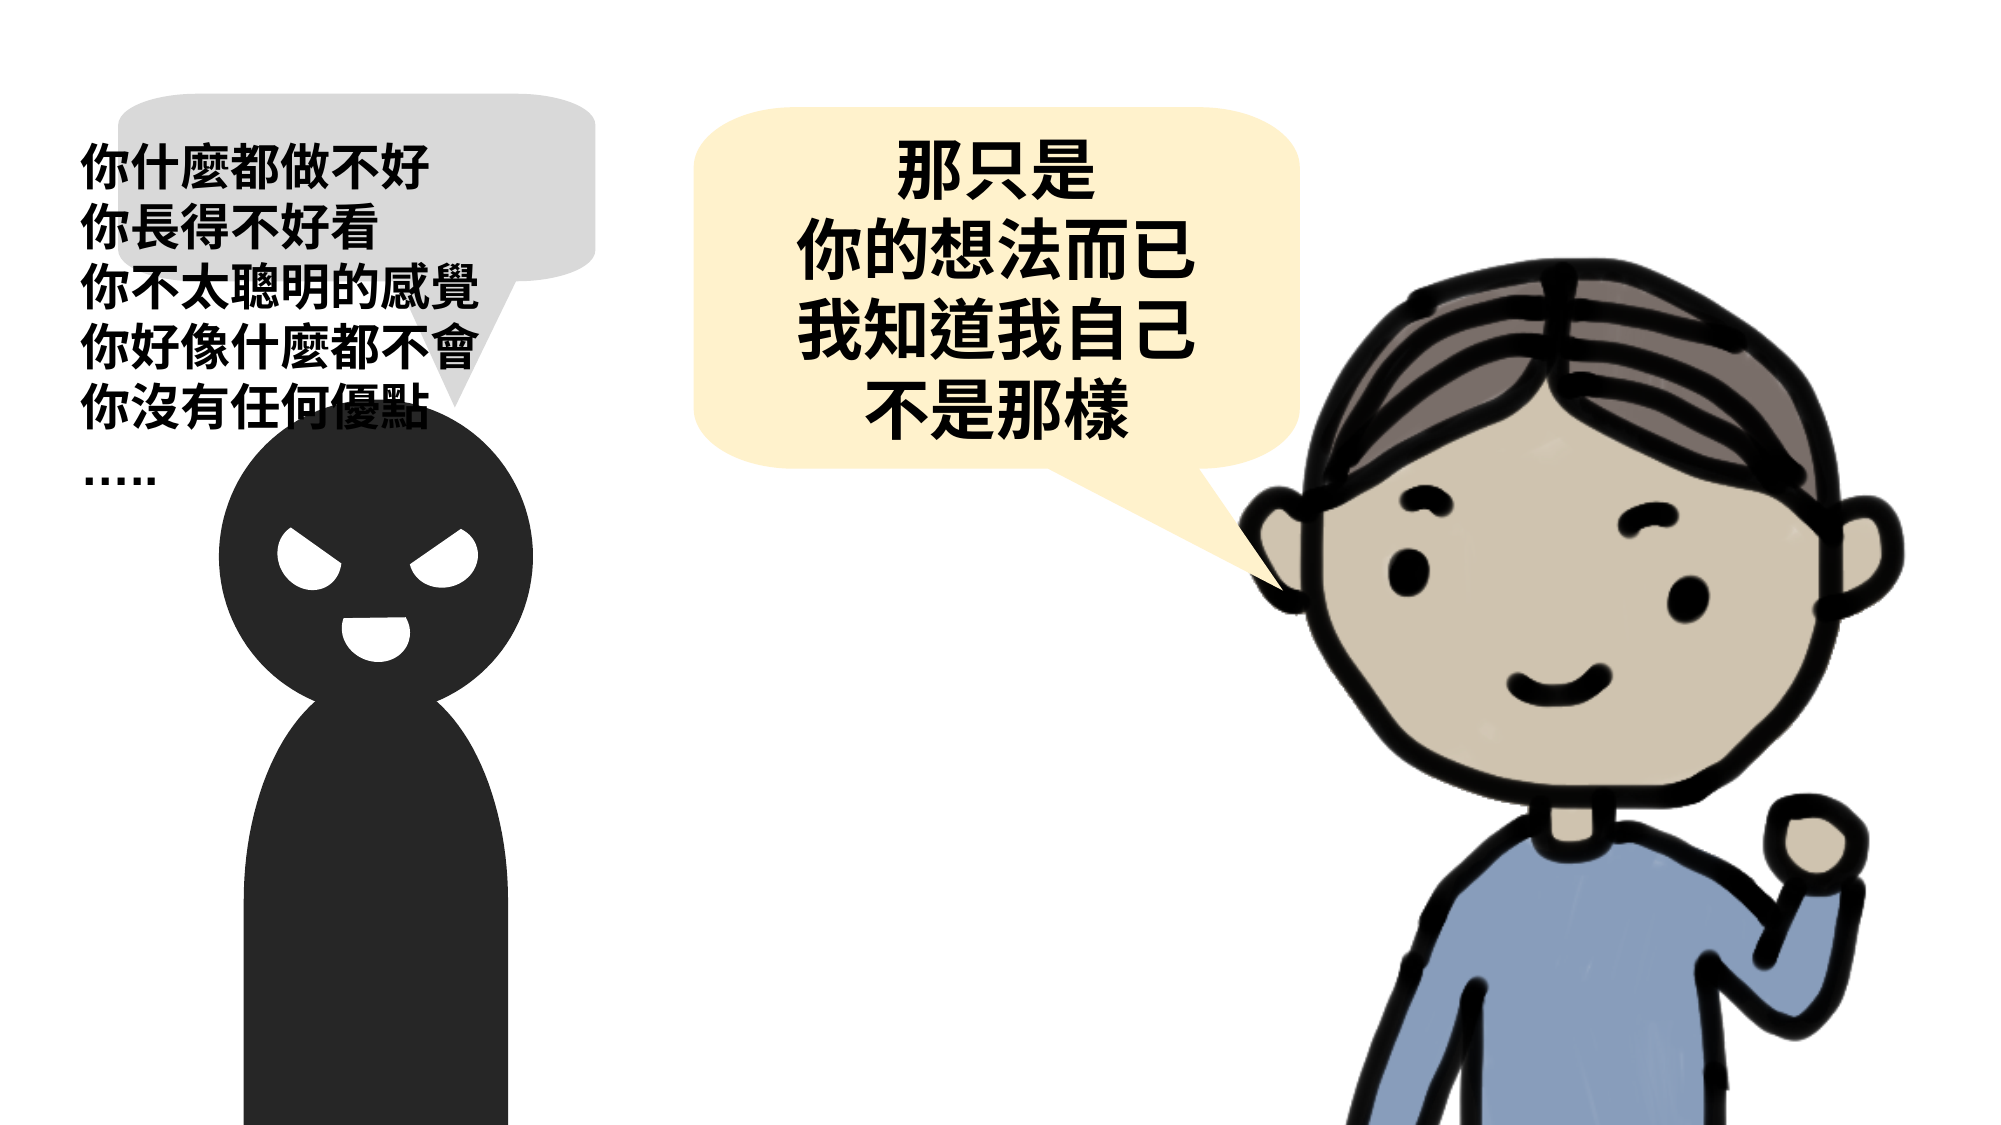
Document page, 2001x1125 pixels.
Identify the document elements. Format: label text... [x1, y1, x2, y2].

text_box 你什麼都做不好 你長得不好看 你不太聰明的感覺 你好像什麼都不會 你沒有任何優點 ….. [65, 127, 694, 507]
text_box 那只是 你的想法而已 我知道我自己 不是那樣 [693, 107, 1300, 591]
text_box [118, 93, 596, 127]
picture [1139, 201, 1913, 1125]
text_box [218, 507, 533, 1125]
